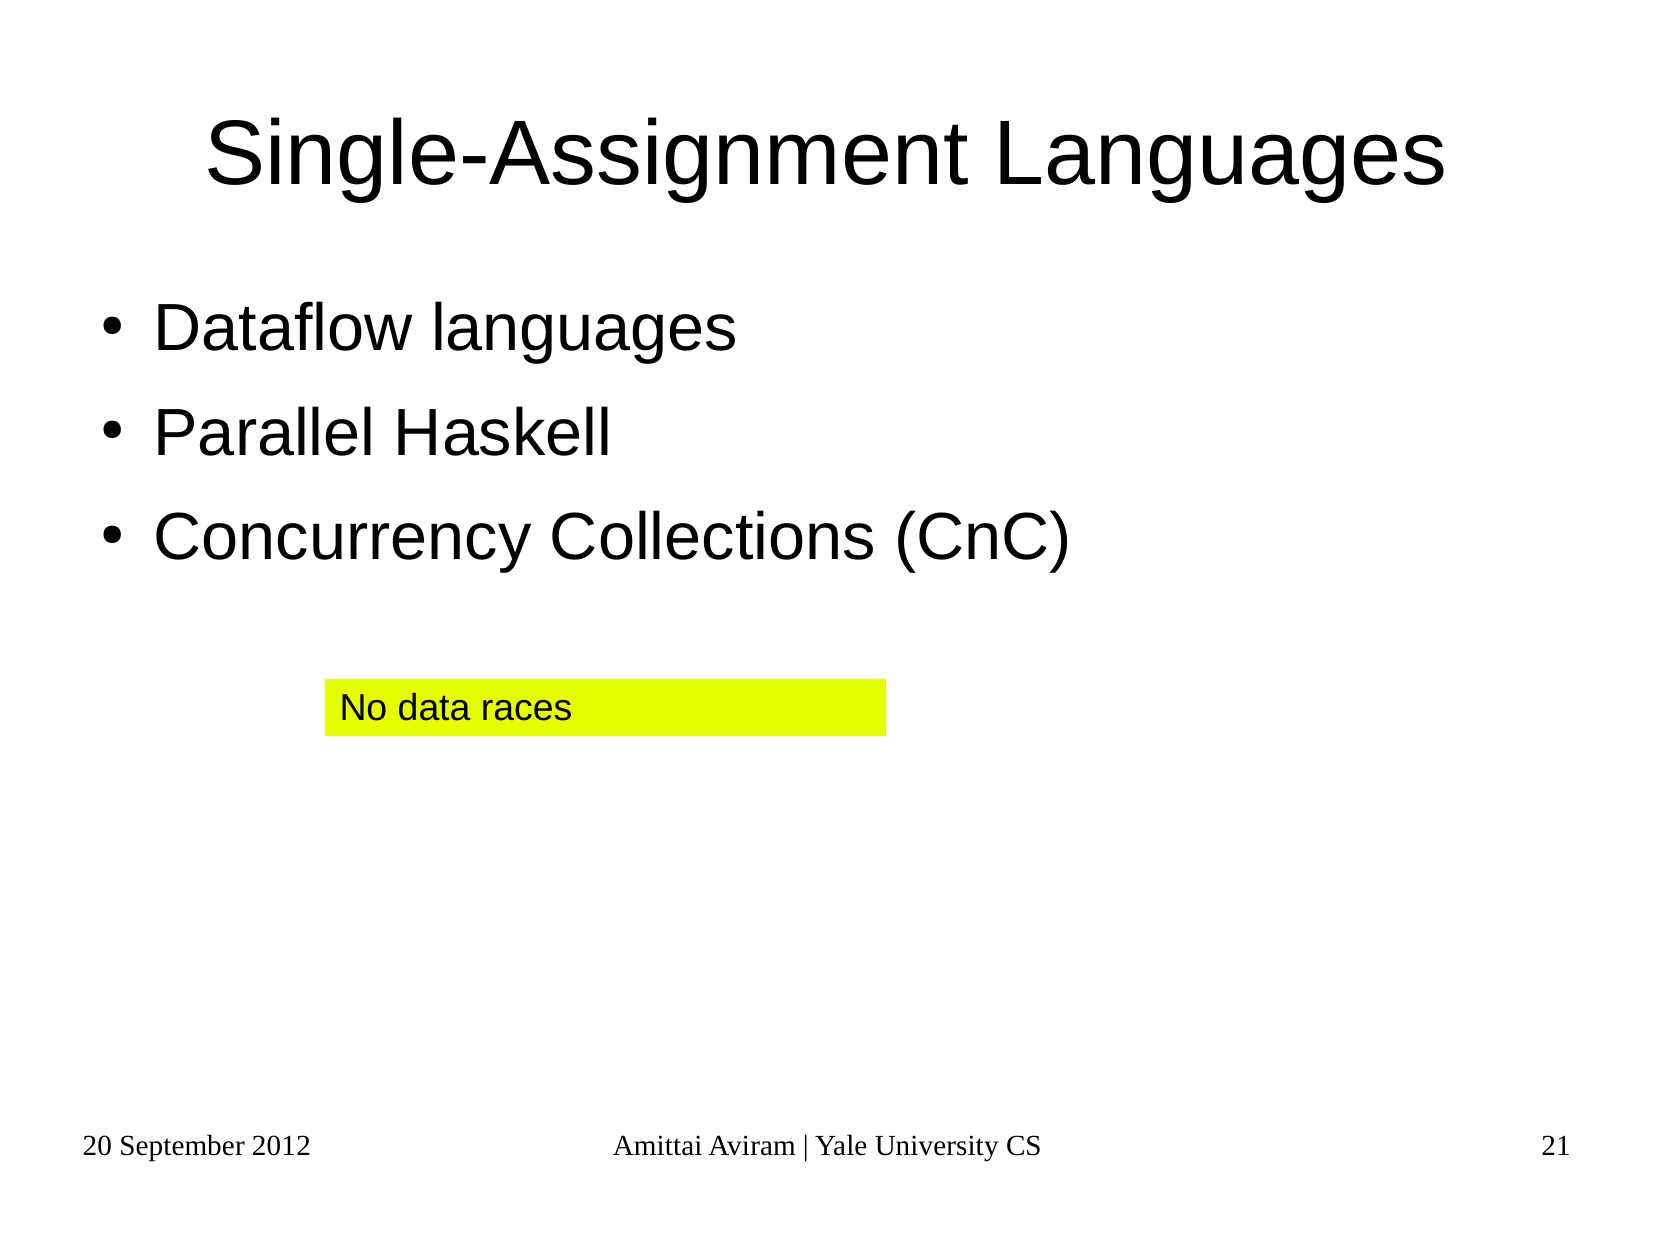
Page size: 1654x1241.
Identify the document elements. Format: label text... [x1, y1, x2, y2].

list Dataflow languages Parallel Haskell Concurrency Collections (CnC) [82, 290, 1571, 1109]
title Single-Assignment Languages [82, 49, 1571, 257]
text_box No data races [324, 679, 886, 736]
